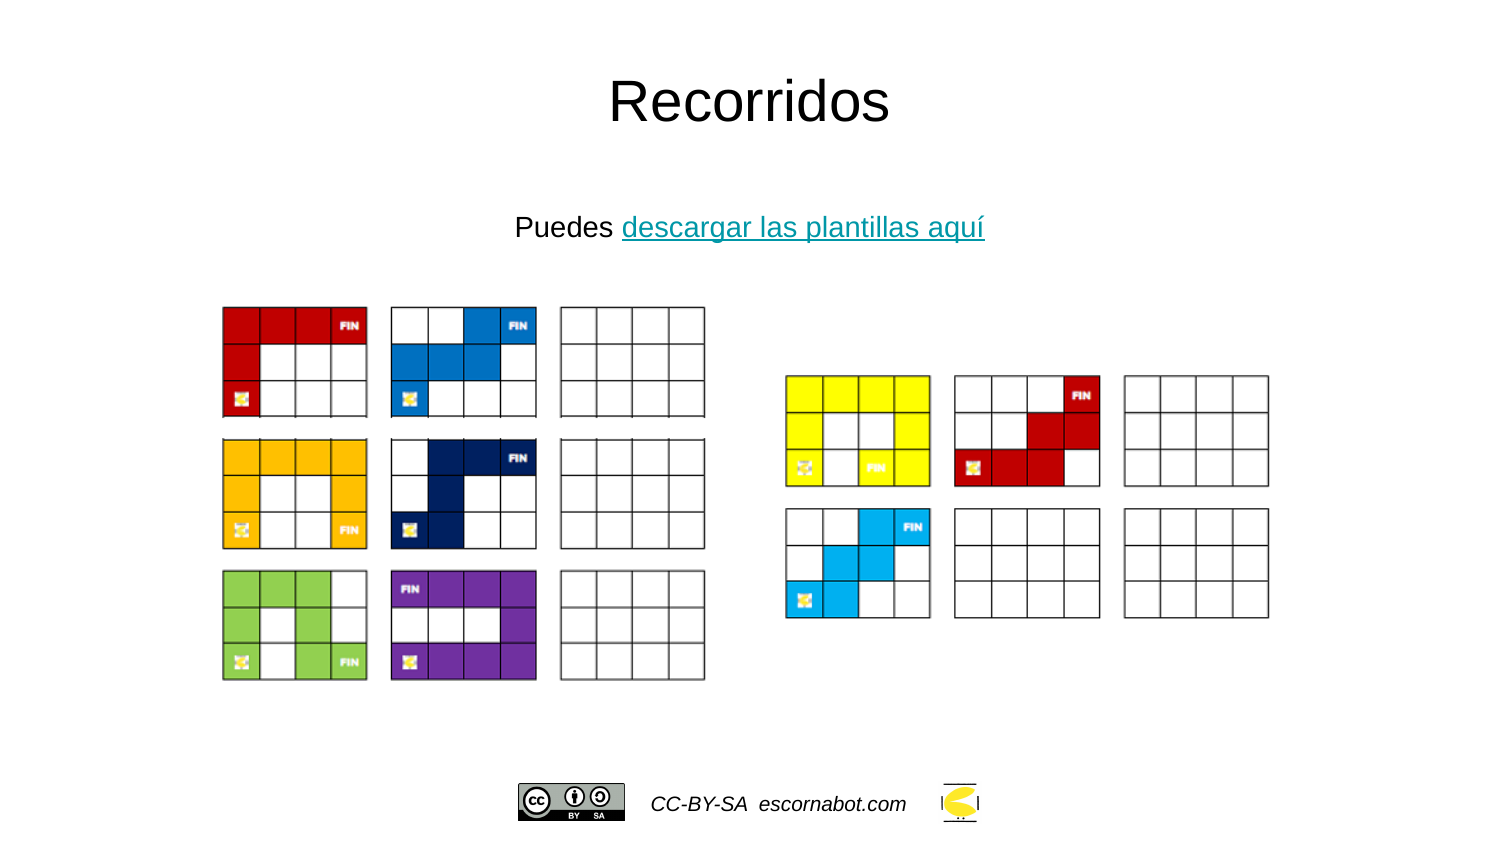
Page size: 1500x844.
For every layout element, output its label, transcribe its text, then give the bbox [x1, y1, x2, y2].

title Recorridos [51, 48, 1449, 142]
text_box CC-BY-SA escornabot.com [635, 775, 936, 830]
picture [518, 783, 625, 821]
picture [774, 361, 1282, 635]
picture [211, 293, 718, 695]
picture [938, 781, 982, 824]
text_box Puedes descargar las plantillas aquí [160, 188, 1340, 581]
